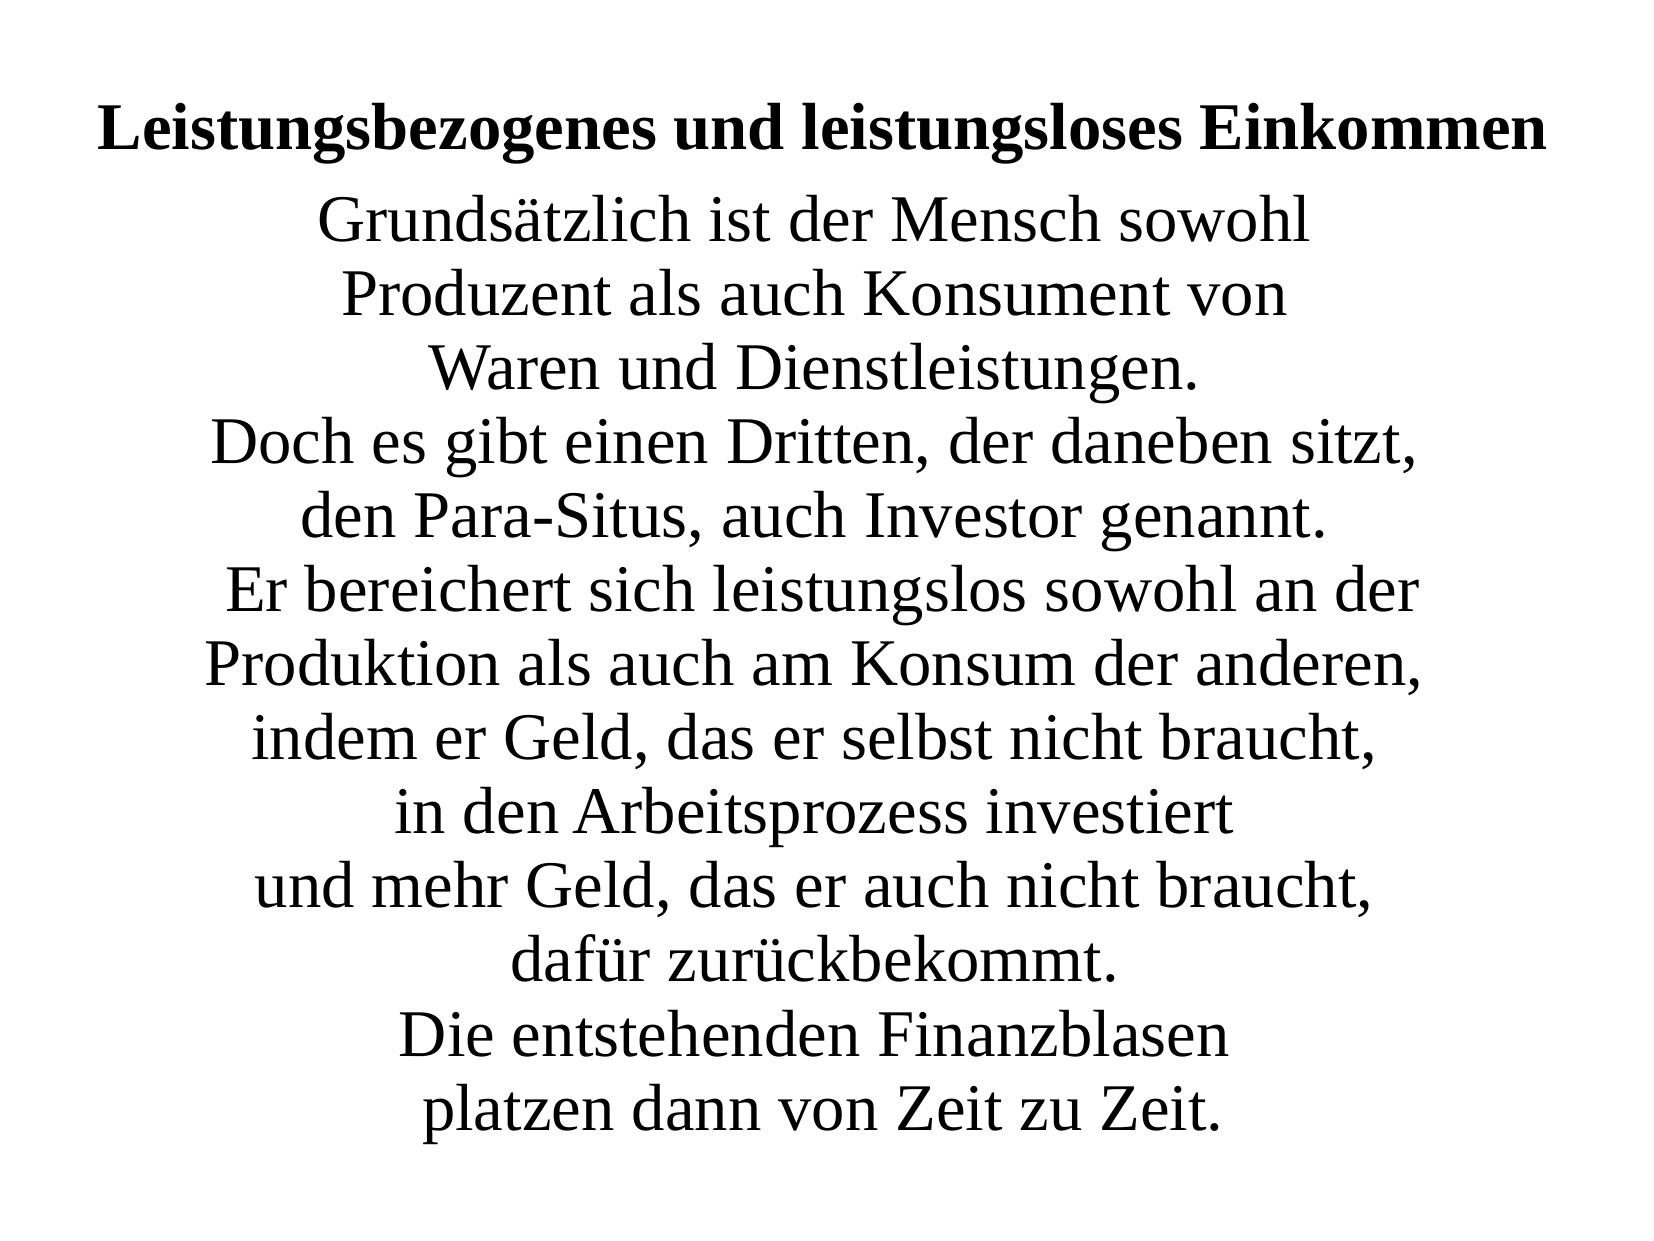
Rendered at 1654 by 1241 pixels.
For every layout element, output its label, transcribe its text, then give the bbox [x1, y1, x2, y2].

text_box Leistungsbezogenes und leistungsloses Einkommen Grundsätzlich ist der Mensch sowohl Produzent als auch Konsument von Waren und Dienstleistungen. Doch es gibt einen Dritten, der daneben sitzt, den Para-Situs, auch Investor genannt. Er bereichert sich leistungslos sowohl an der Produktion als auch am Konsum der anderen, indem er Geld, das er selbst nicht braucht, in den Arbeitsprozess investiert und mehr Geld, das er auch nicht braucht, dafür zurückbekommt. Die entstehenden Finanzblasen platzen dann von Zeit zu Zeit. [82, 82, 1568, 1152]
